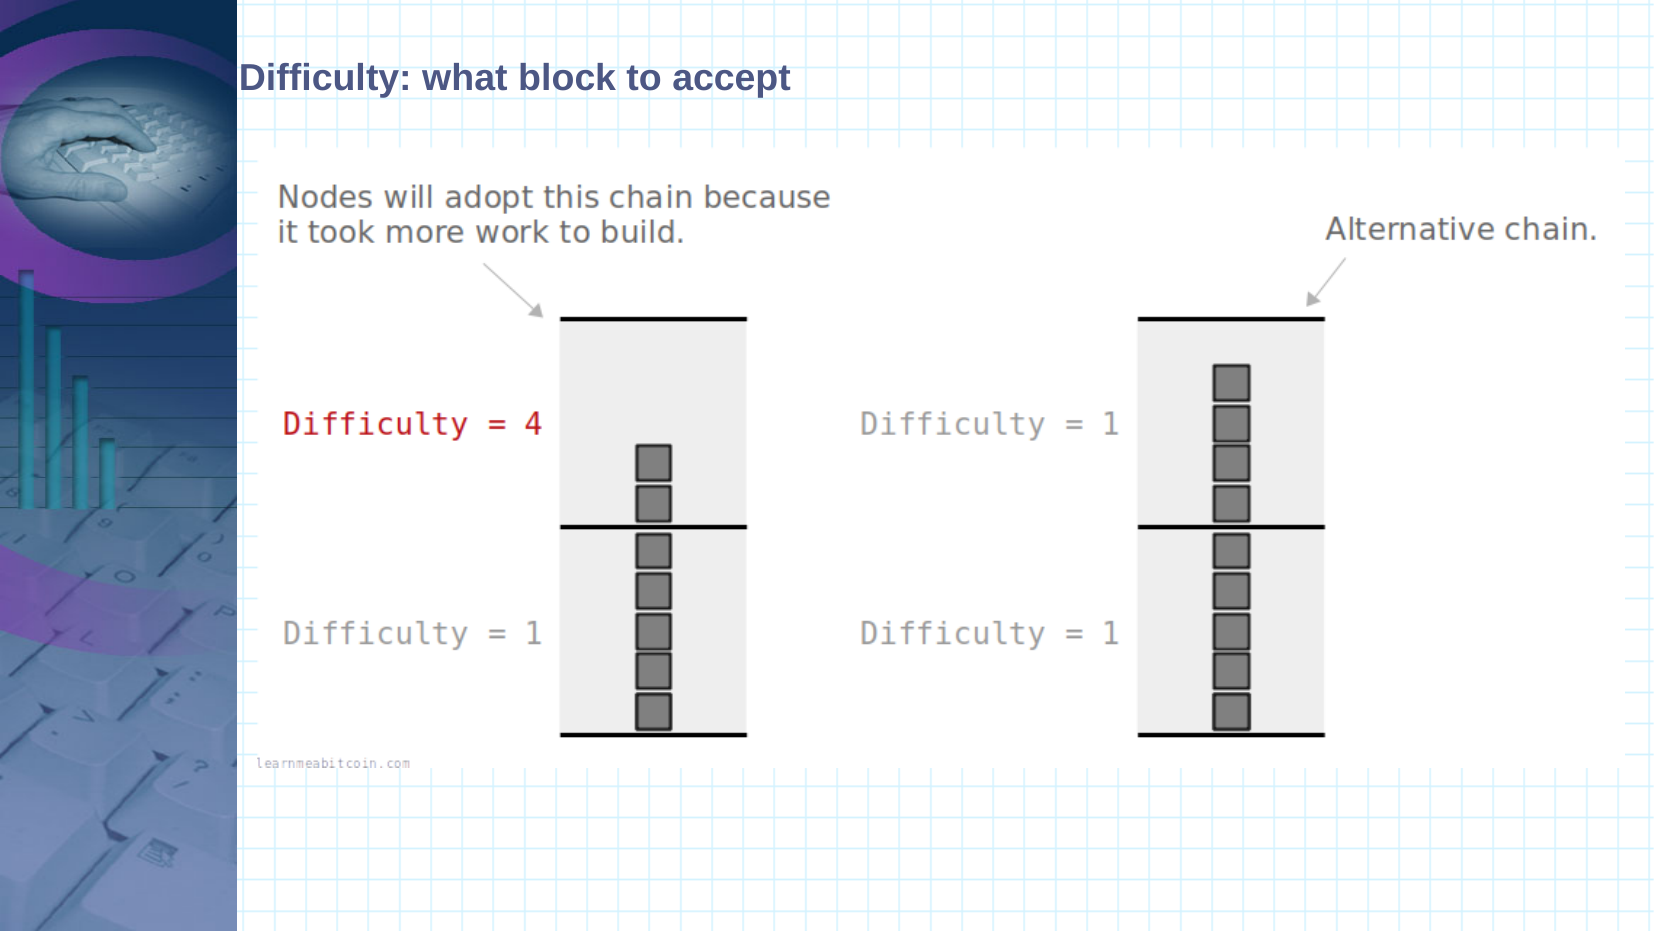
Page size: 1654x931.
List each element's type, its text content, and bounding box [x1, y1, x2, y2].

title Difficulty: what block to accept [239, 0, 1625, 156]
picture [0, 0, 1654, 931]
